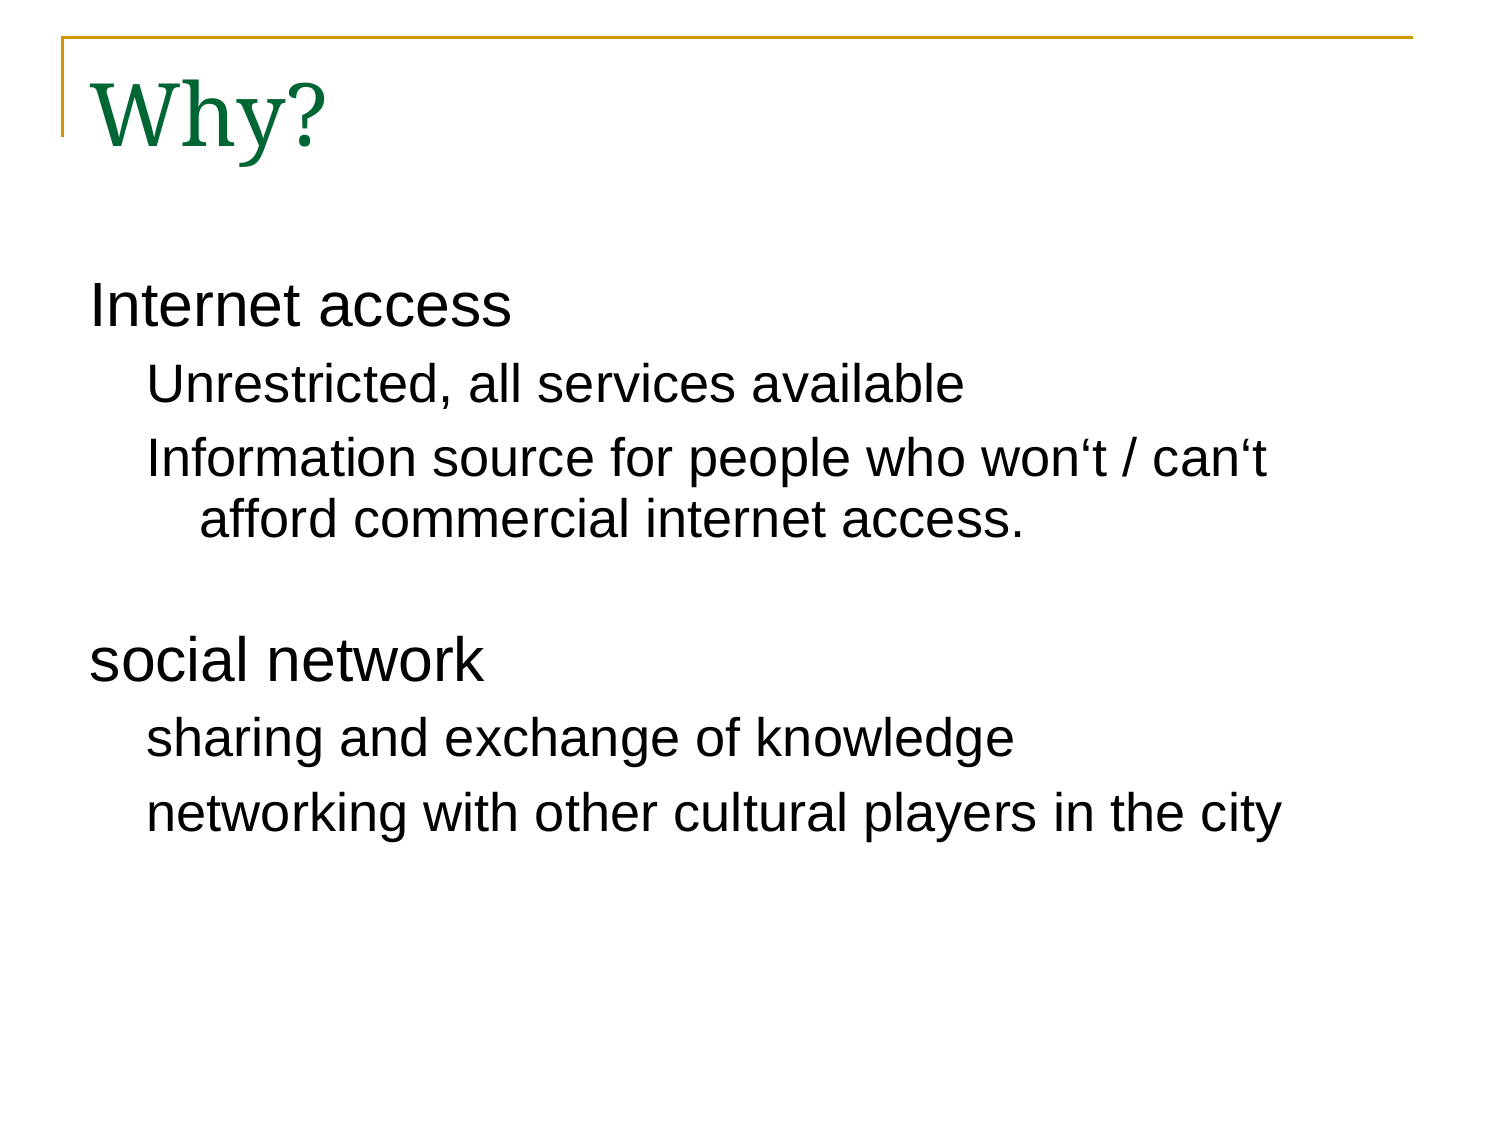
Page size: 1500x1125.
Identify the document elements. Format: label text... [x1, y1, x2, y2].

title Why? [75, 45, 1426, 233]
list Internet access Unrestricted, all services available Information source for people who won‘t / can‘t afford commercial internet access. social network sharing and exchange of knowledge networking with other cultural players in the city [75, 262, 1426, 1006]
